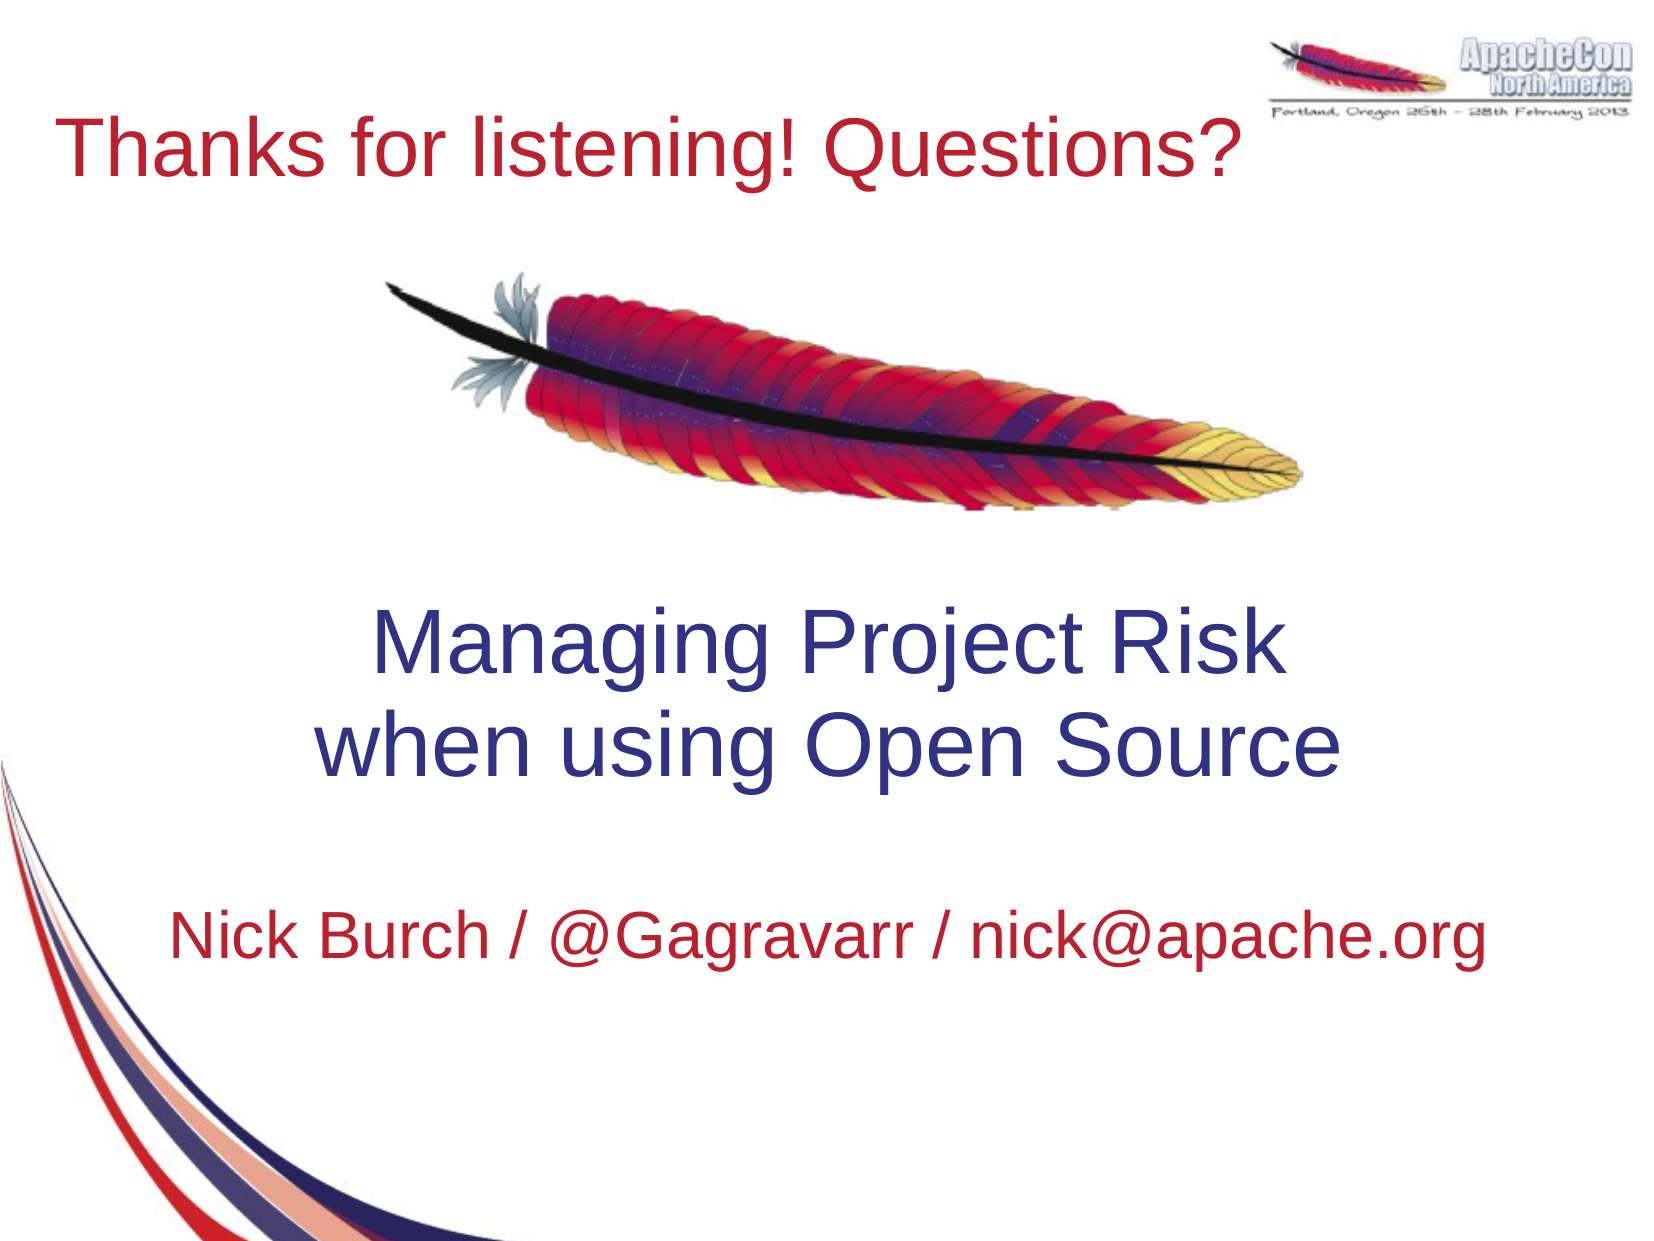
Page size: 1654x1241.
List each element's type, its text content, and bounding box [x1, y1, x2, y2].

picture [0, 0, 1654, 1241]
title Managing Project Risk when using Open Source Nick Burch / @Gagravarr / nick@apache.org [88, 590, 1571, 973]
title Thanks for listening! Questions? [0, 29, 1388, 266]
